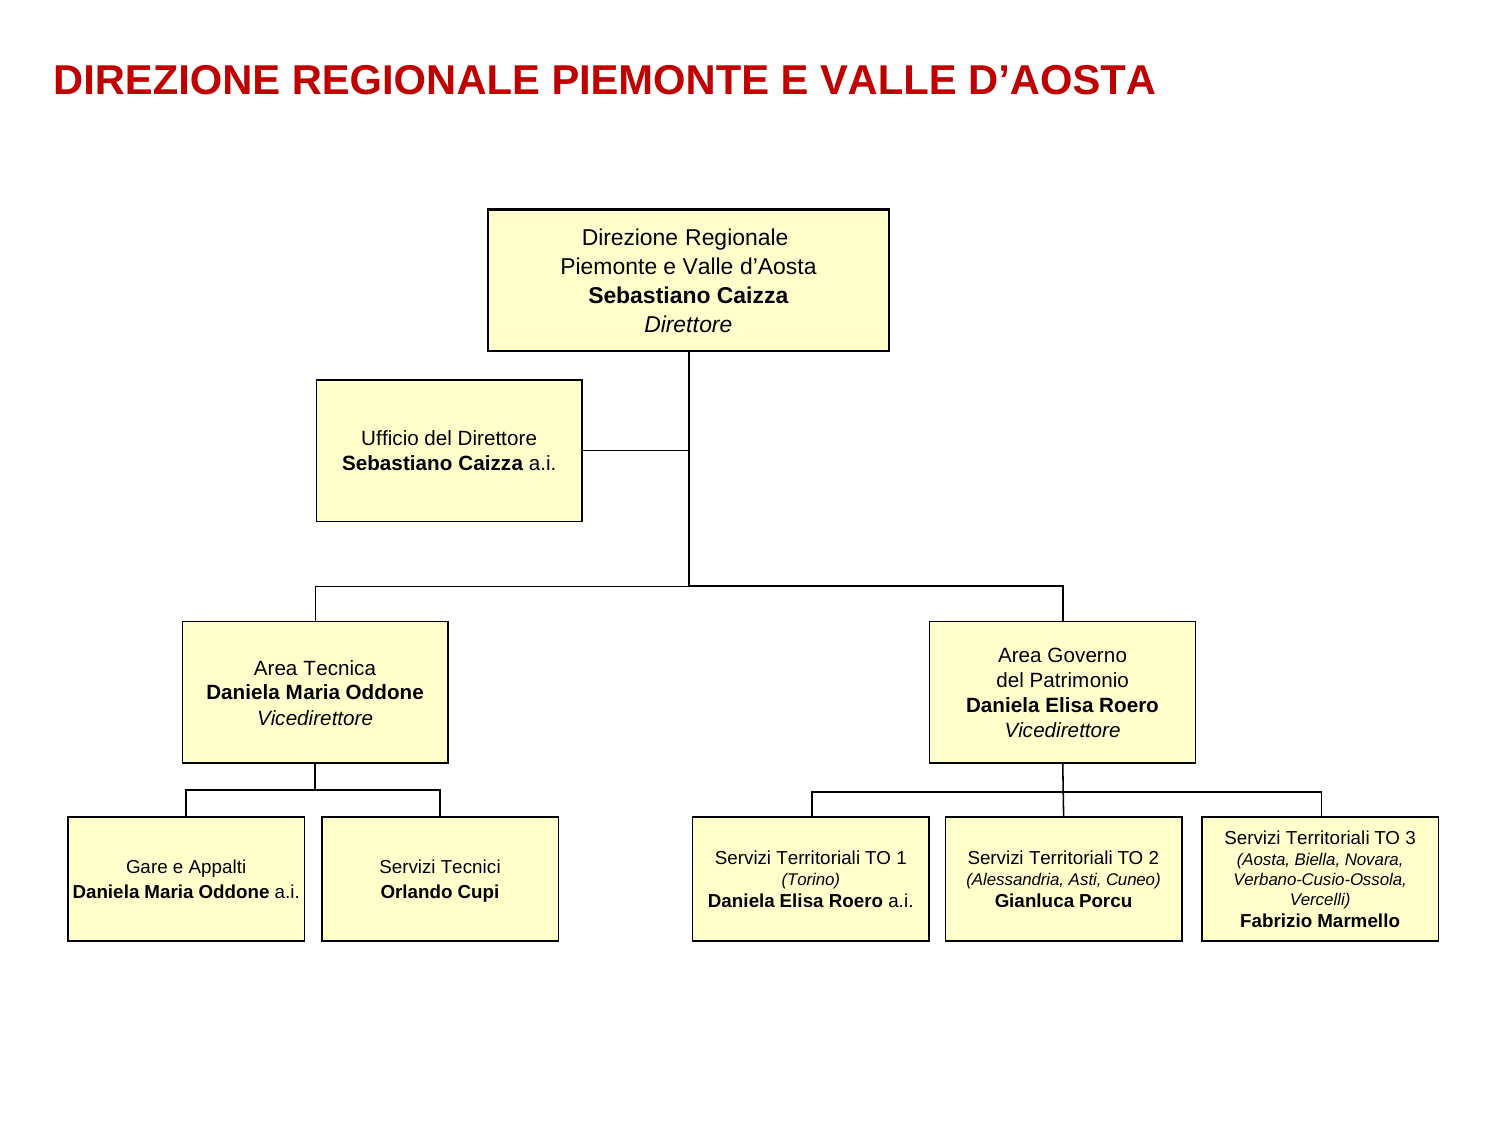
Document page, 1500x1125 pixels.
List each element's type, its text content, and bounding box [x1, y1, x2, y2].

picture [61, 208, 1439, 943]
text_box DIREZIONE REGIONALE PIEMONTE E VALLE D’AOSTA [38, 45, 1414, 128]
